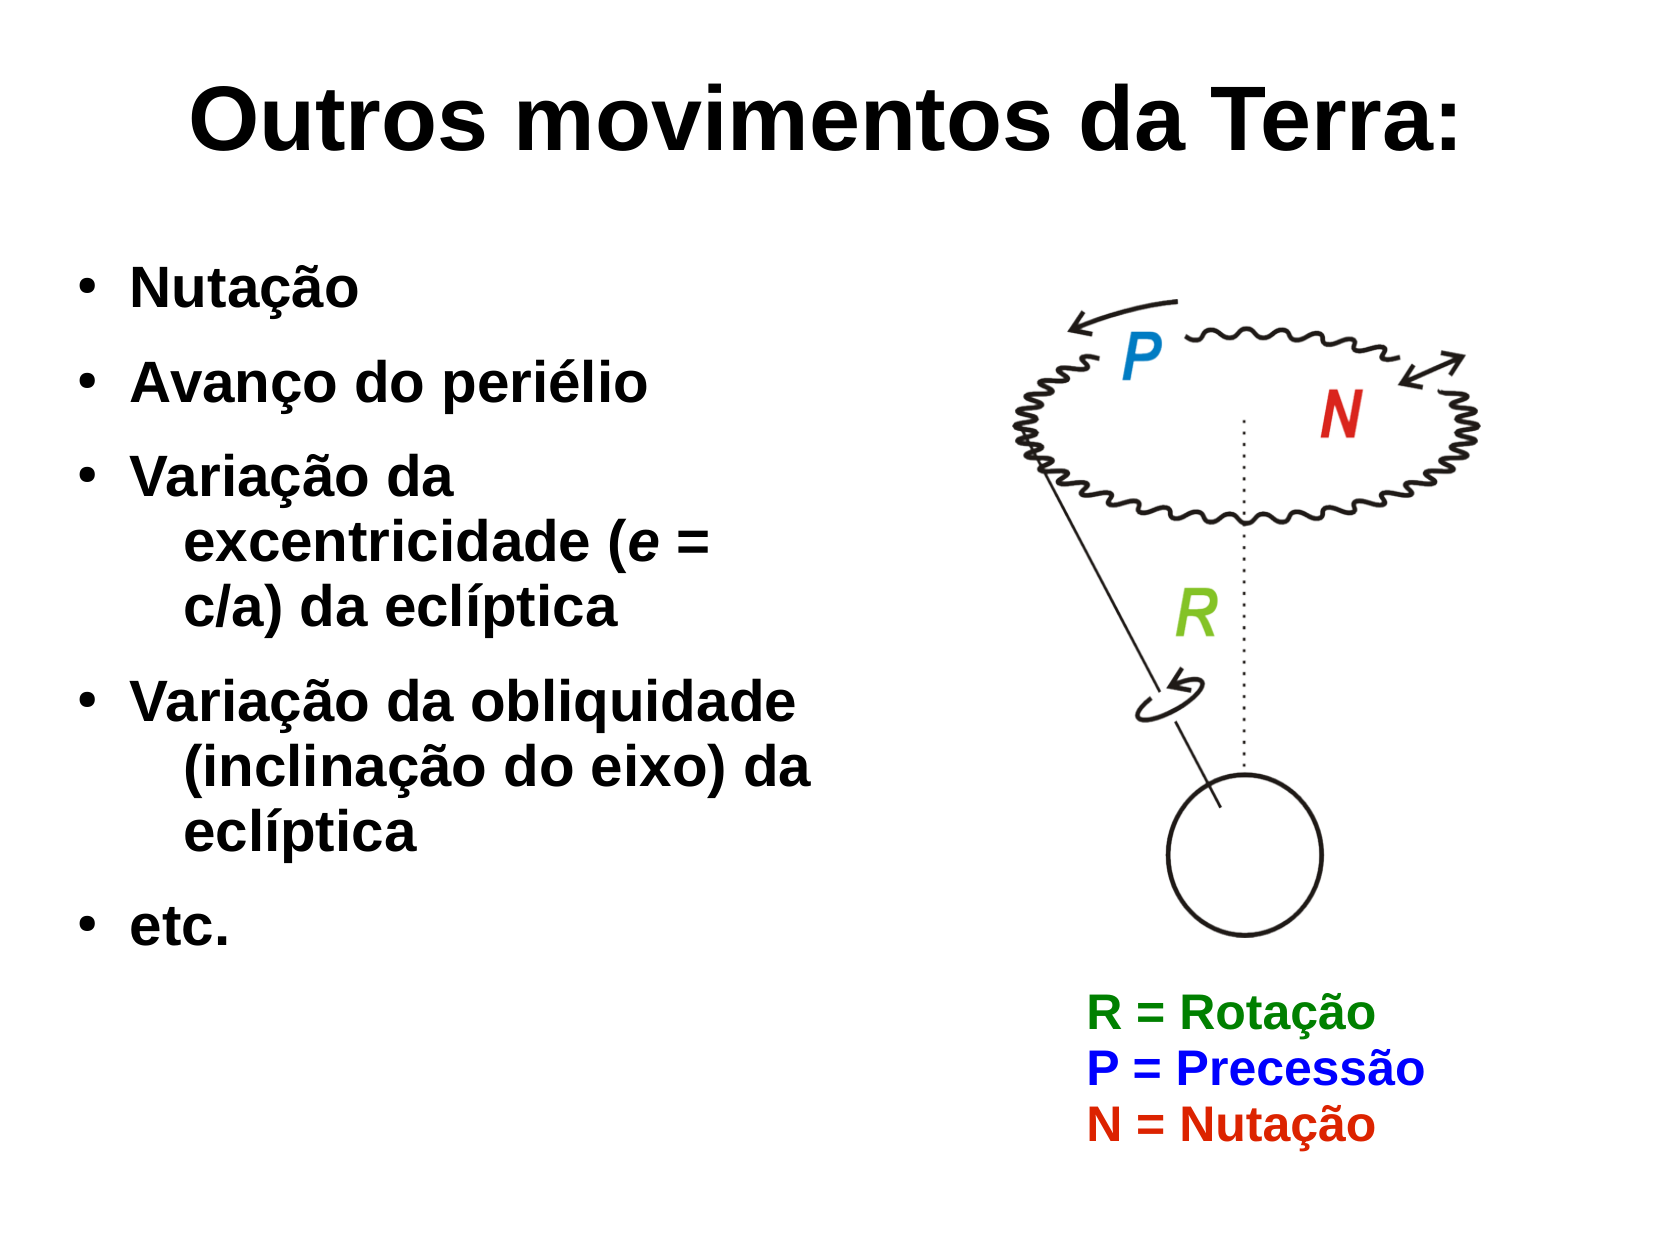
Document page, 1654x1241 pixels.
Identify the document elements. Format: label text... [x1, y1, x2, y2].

picture [1012, 299, 1481, 938]
list Nutação Avanço do periélio Variação da excentricidade (e = c/a) da eclíptica Variação da obliquidade (inclinação do eixo) da eclíptica etc. [41, 254, 826, 1185]
title Outros movimentos da Terra: [82, 49, 1571, 188]
text_box R = Rotação P = Precessão N = Nutação [1071, 977, 1481, 1186]
